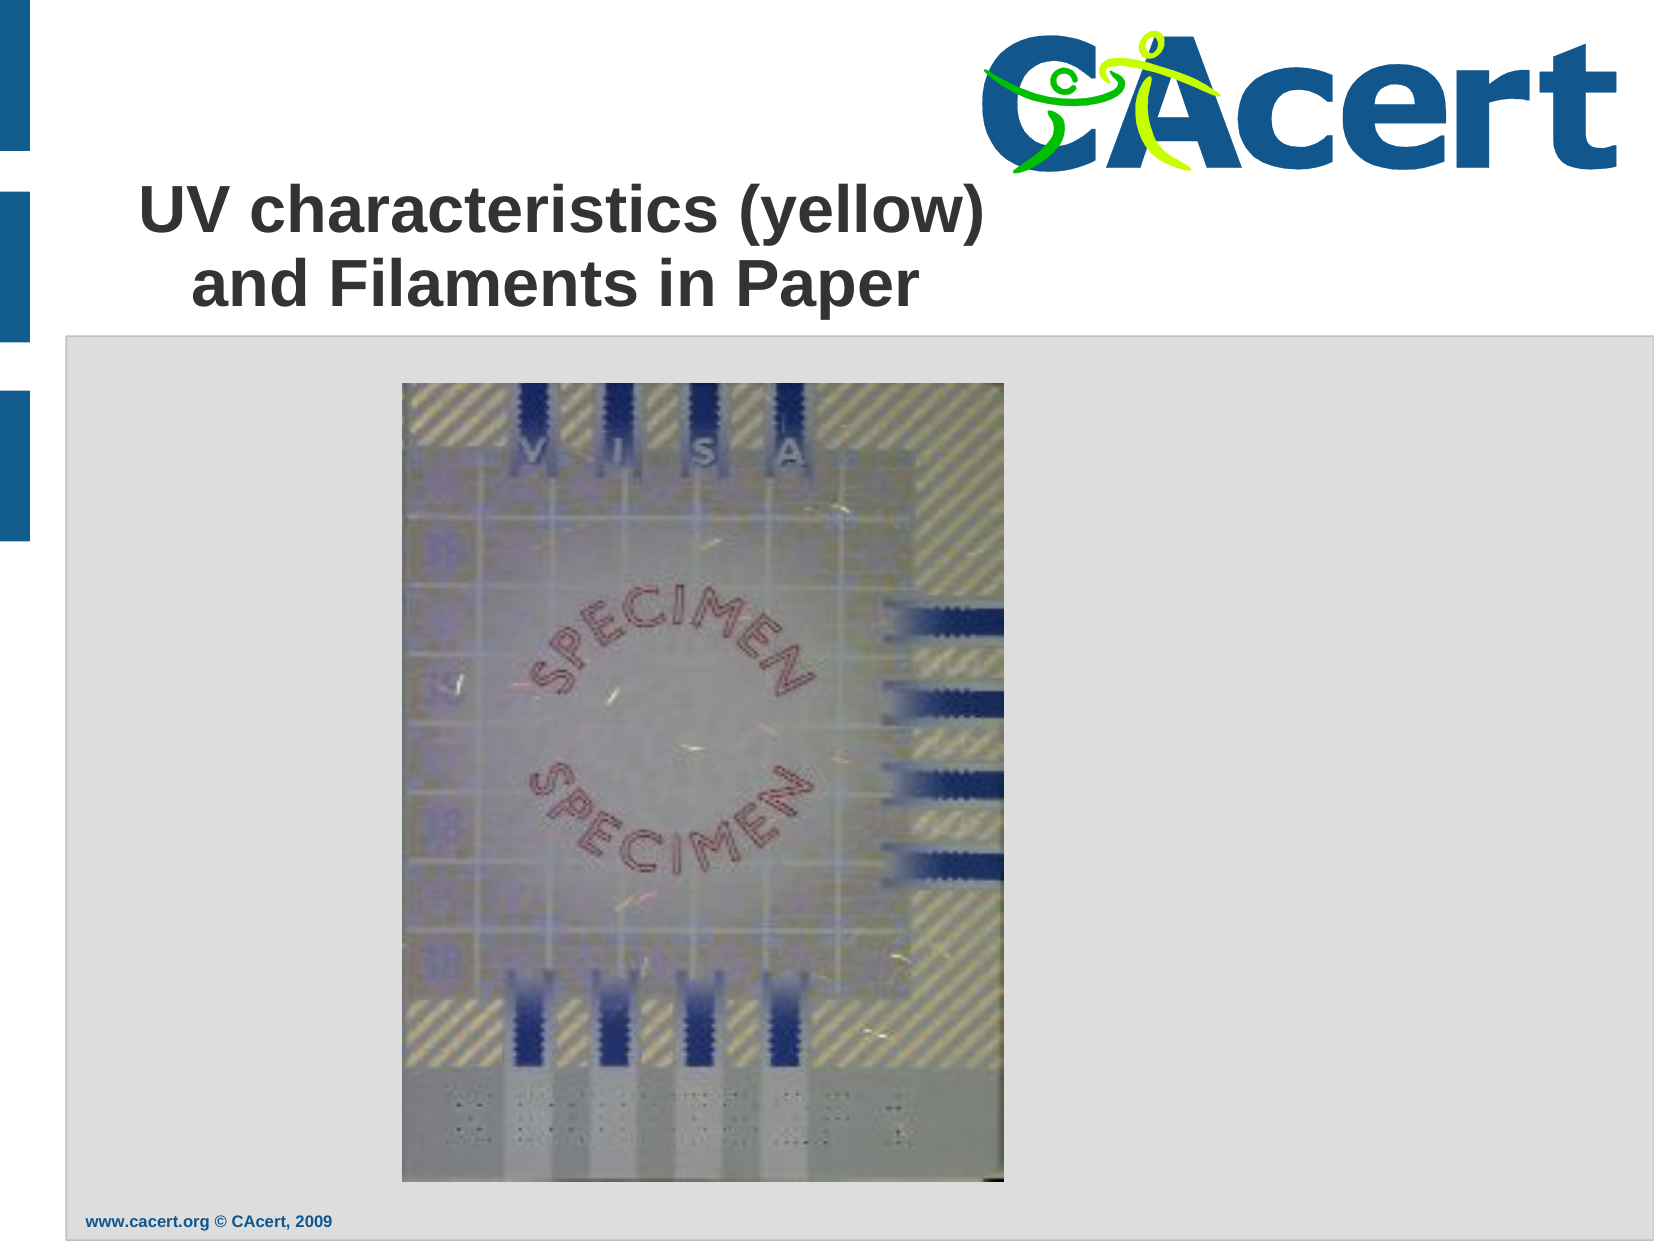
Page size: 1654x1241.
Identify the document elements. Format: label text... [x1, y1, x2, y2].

picture [402, 383, 1004, 1182]
title UV characteristics (yellow) and Filaments in Paper [121, 171, 1533, 322]
